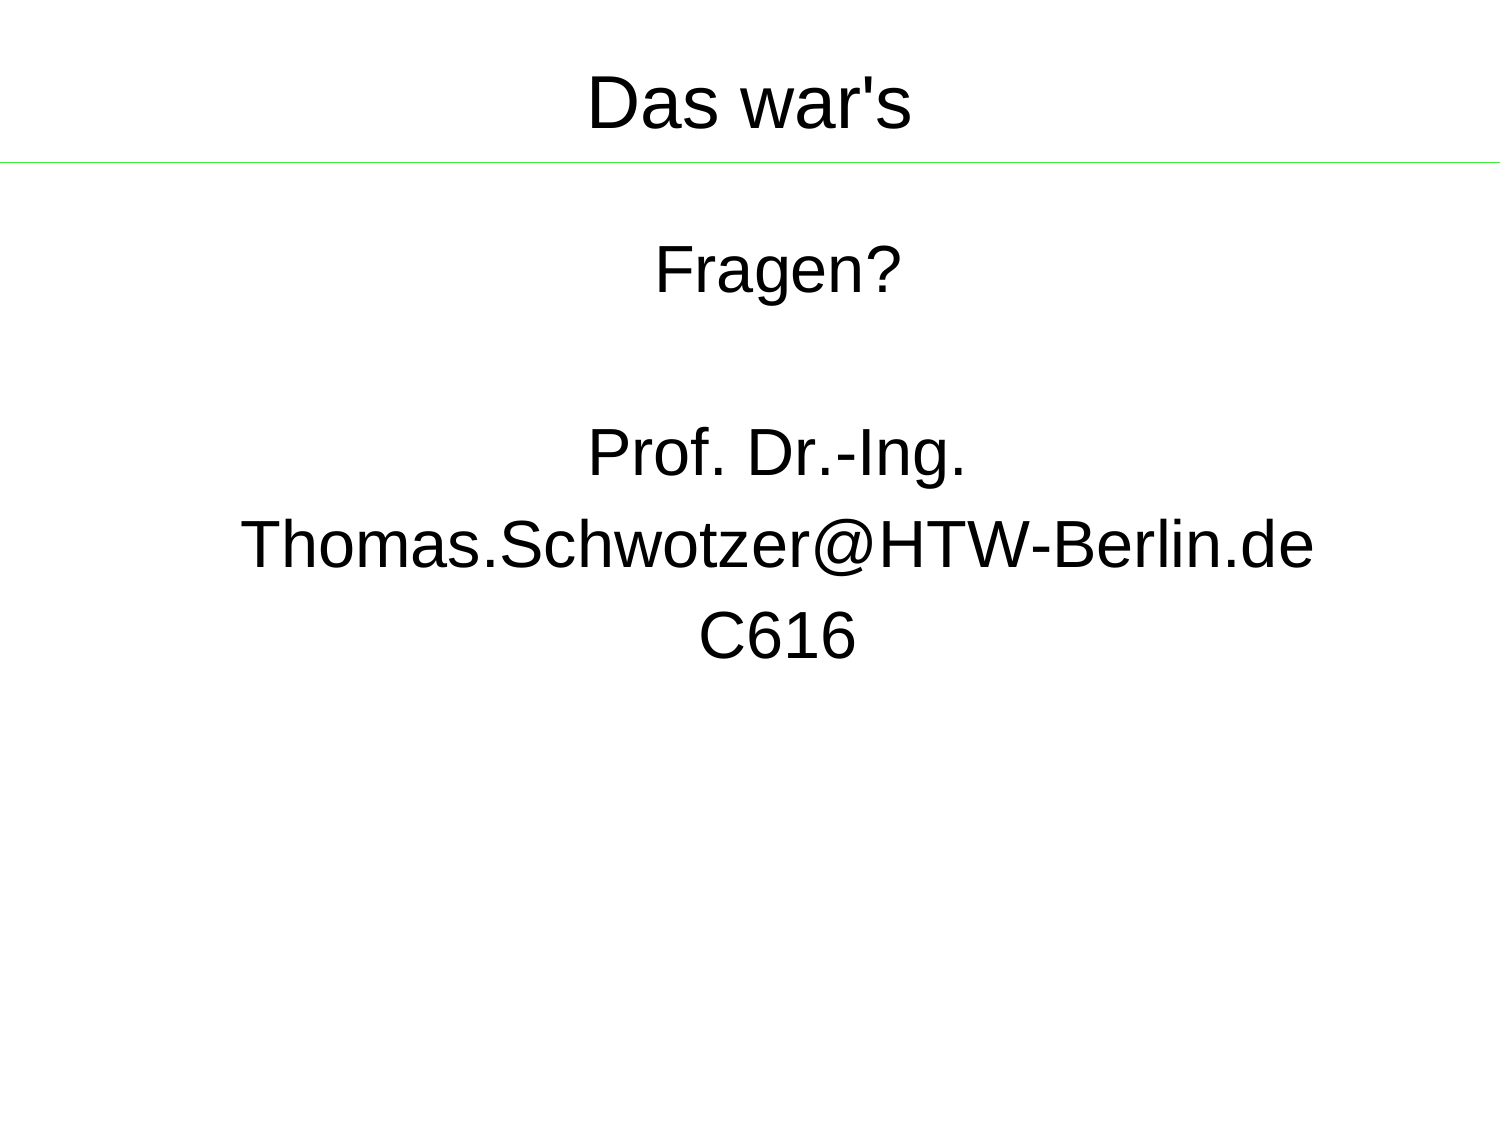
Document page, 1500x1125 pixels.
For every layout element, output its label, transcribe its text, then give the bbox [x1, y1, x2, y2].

list Fragen? Prof. Dr.-Ing. Thomas.Schwotzer@HTW-Berlin.de C616 [75, 232, 1426, 886]
title Das war's [75, 49, 1426, 156]
